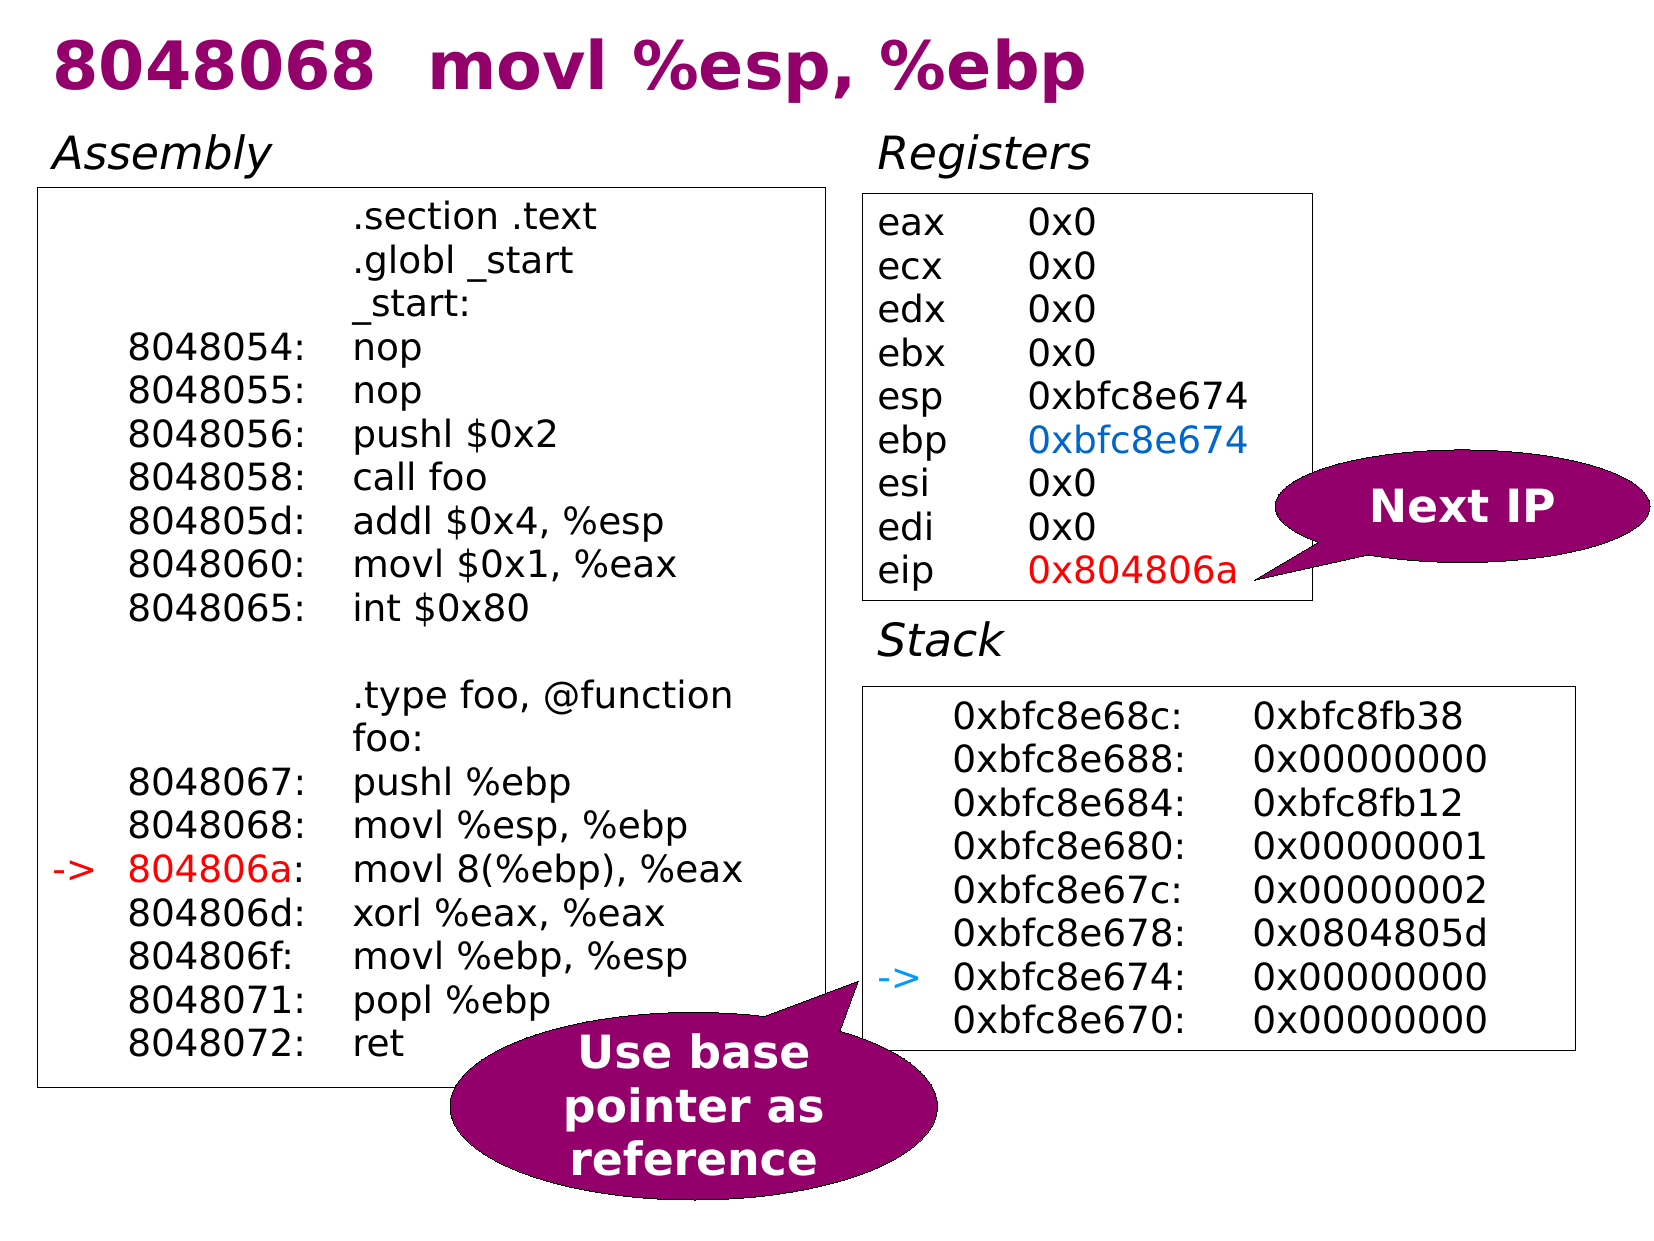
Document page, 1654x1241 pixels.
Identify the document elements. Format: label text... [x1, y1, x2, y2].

text_box .section .text .globl _start _start: 8048054: nop 8048055: nop 8048056: pushl $0x2 8048058: call foo 804805d: addl $0x4, %esp 8048060: movl $0x1, %eax 8048065: int $0x80 .type foo, @function foo: 8048067: pushl %ebp 8048068: movl %esp, %ebp -> 804806a: movl 8(%ebp), %eax 804806d: xorl %eax, %eax 804806f: movl %ebp, %esp 8048071: popl %ebp 8048072: ret [37, 187, 826, 1088]
text_box Next IP [1254, 449, 1651, 581]
text_box Stack [862, 606, 1051, 676]
text_box Registers [862, 119, 1126, 188]
text_box Assembly [37, 119, 301, 188]
text_box Use base pointer as reference [450, 981, 938, 1201]
text_box 0xbfc8e68c: 0xbfc8fb38 0xbfc8e688: 0x00000000 0xbfc8e684: 0xbfc8fb12 0xbfc8e680: 0x00000001 0xbfc8e67c: 0x00000002 0xbfc8e678: 0x0804805d -> 0xbfc8e674: 0x00000000 0xbfc8e670: 0x00000000 [862, 686, 1576, 1051]
text_box eax 0x0 ecx 0x0 edx 0x0 ebx 0x0 esp 0xbfc8e674 ebp 0xbfc8e674 esi 0x0 edi 0x0 eip 0x804806a [862, 193, 1313, 601]
text_box 8048068 movl %esp, %ebp [37, 19, 1276, 113]
